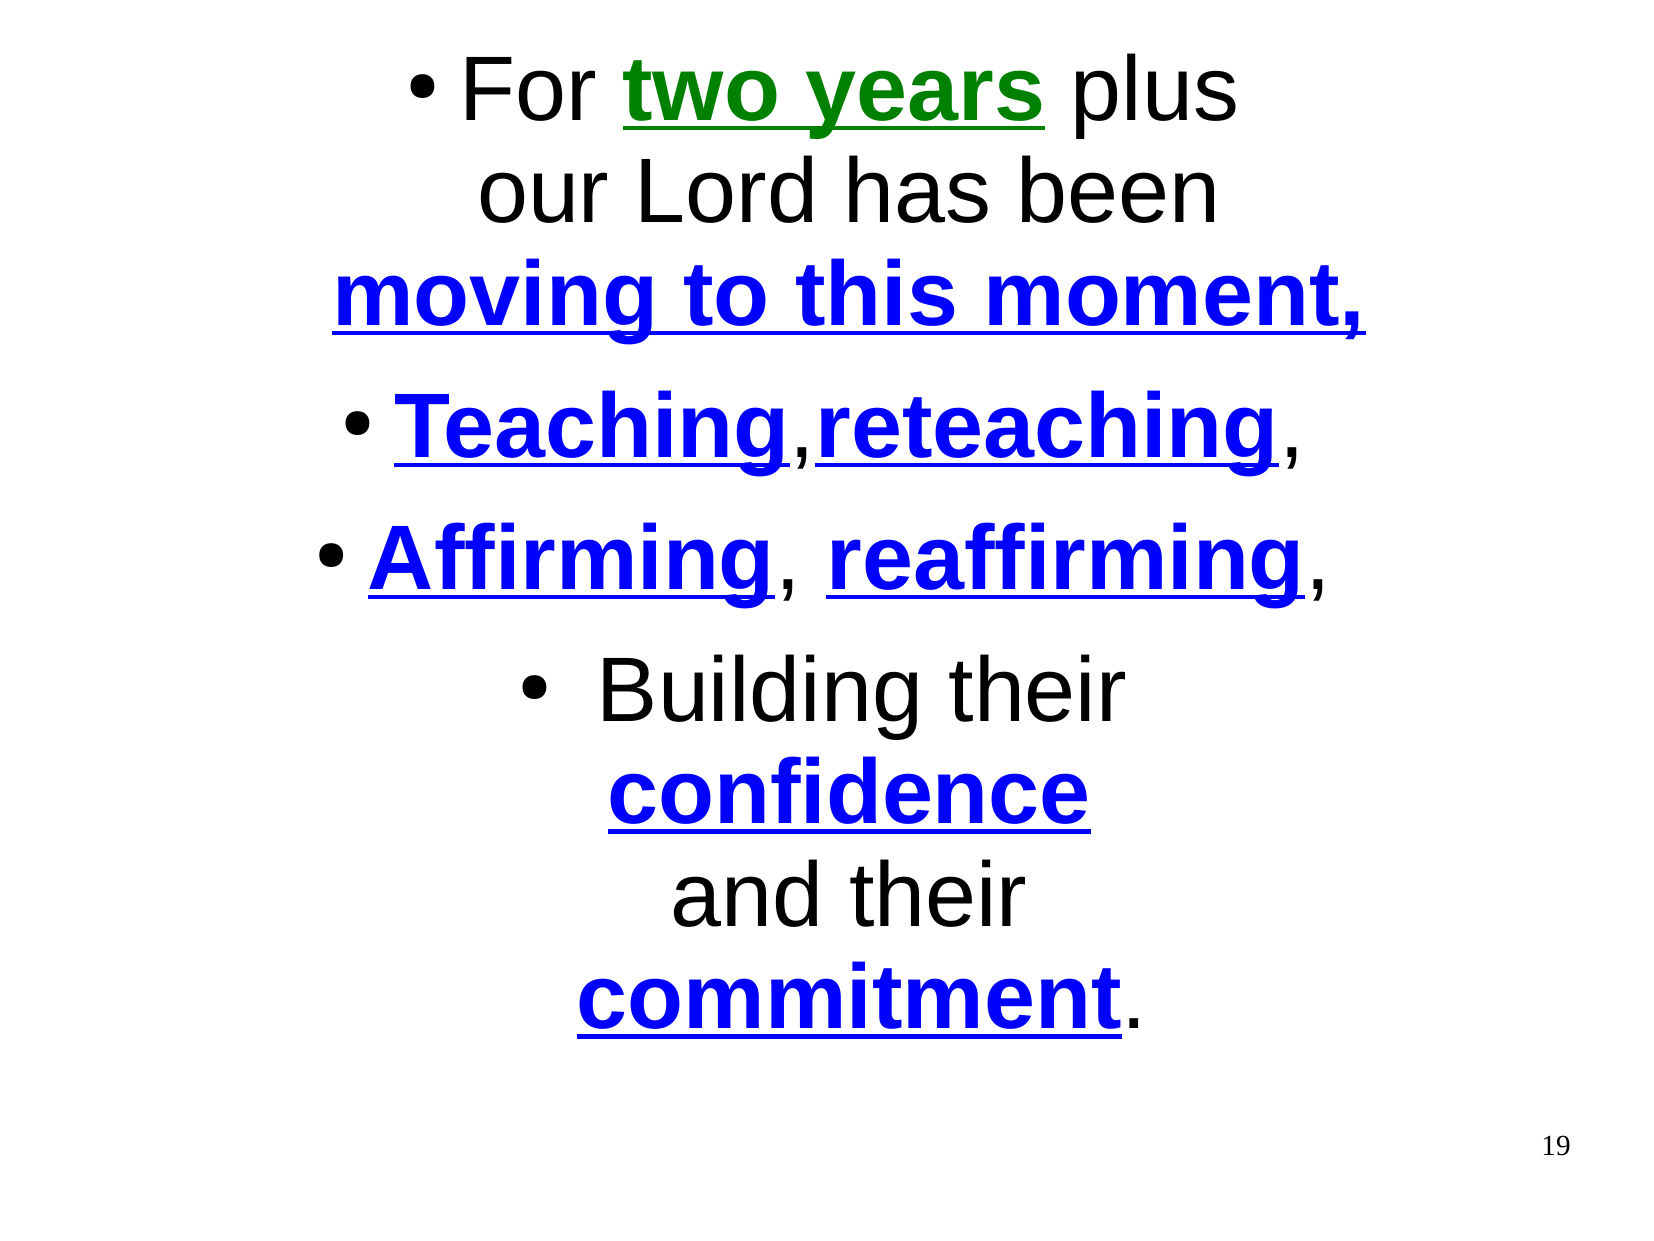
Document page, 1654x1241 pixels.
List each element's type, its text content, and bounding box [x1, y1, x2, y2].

list For two years plus our Lord has been moving to this moment, Teaching,reteaching, Affirming, reaffirming, Building their confidence and their commit­ment. [82, 37, 1571, 1109]
